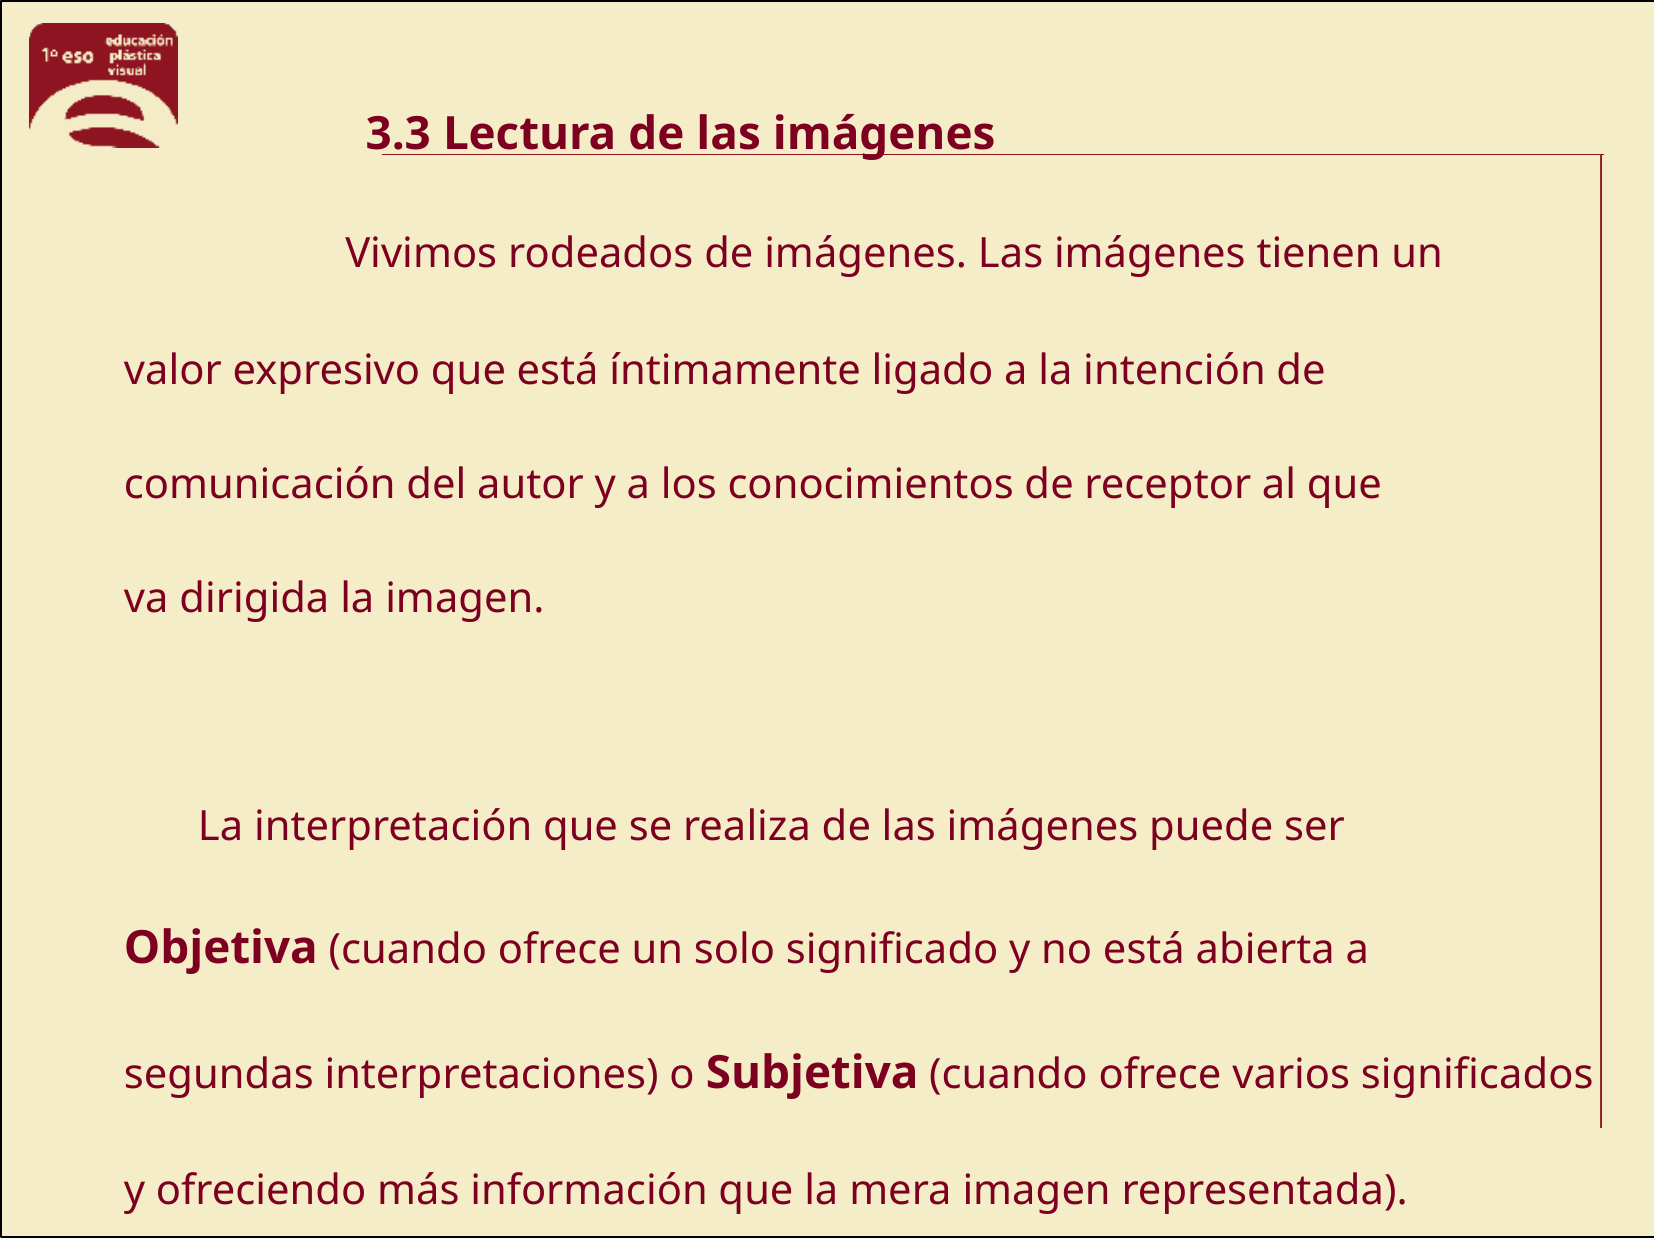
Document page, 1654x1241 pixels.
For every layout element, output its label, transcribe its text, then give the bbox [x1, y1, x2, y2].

picture [0, 0, 1654, 1241]
title Vivimos rodeados de imágenes. Las imágenes tienen un valor expresivo que está íntimamente ligado a la intención de comunicación del autor y a los conocimientos de receptor al que va dirigida la imagen. La interpretación que se realiza de las imágenes puede ser Objetiva (cuando ofrece un solo significado y no está abierta a segundas interpretaciones) o Subjetiva (cuando ofrece varios significados y ofreciendo más información que la mera imagen representada). [124, 190, 1601, 1229]
title 3.3 Lectura de las imágenes [265, 59, 1447, 134]
